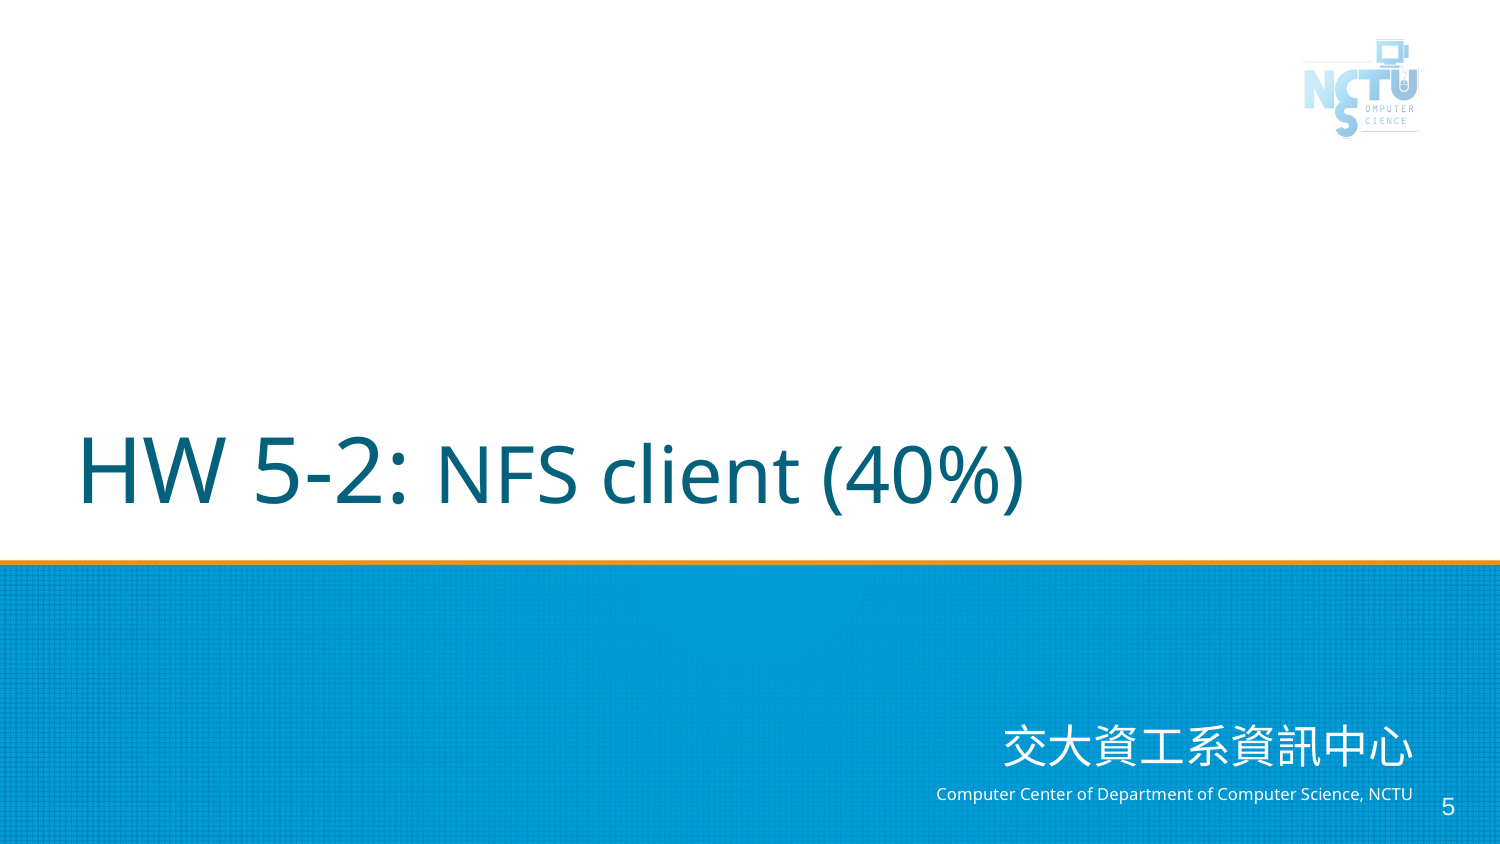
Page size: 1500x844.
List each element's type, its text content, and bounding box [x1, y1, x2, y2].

title HW 5-2: NFS client (40%) [75, 380, 1425, 522]
slide_number <number> [1403, 779, 1494, 844]
picture [0, 0, 1500, 566]
